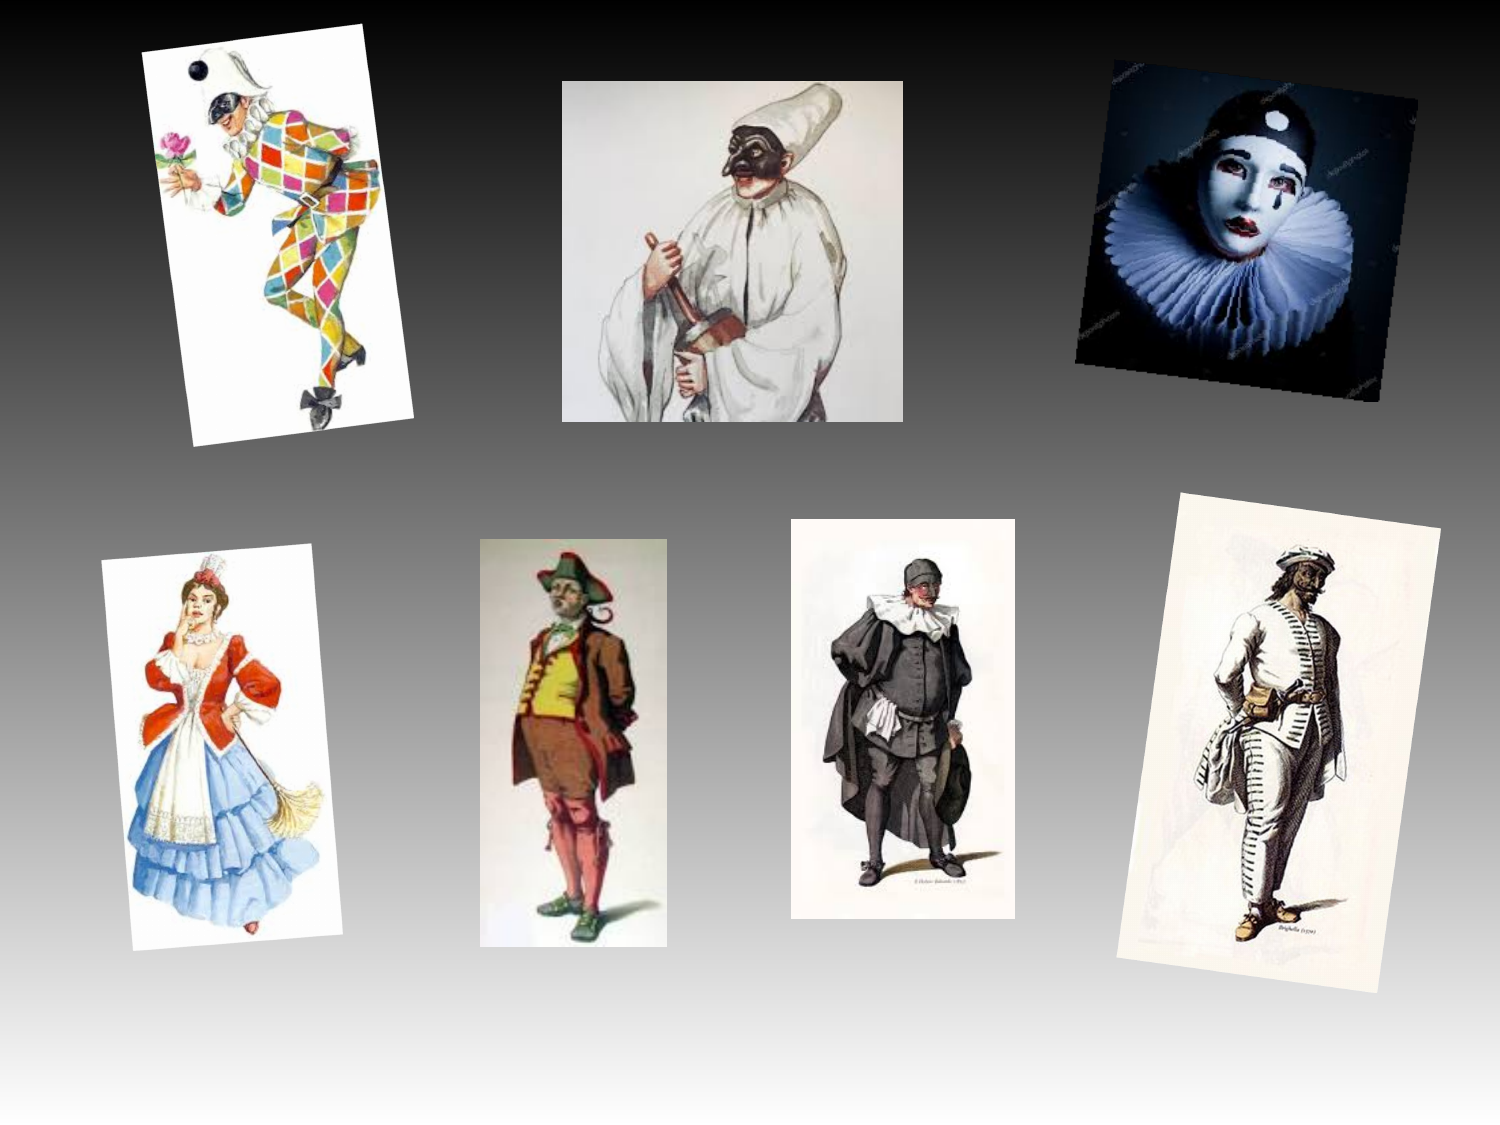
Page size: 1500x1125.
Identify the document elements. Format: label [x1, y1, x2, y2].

picture [562, 81, 903, 422]
picture [480, 539, 667, 947]
picture [101, 543, 343, 951]
picture [141, 23, 414, 447]
picture [1075, 59, 1418, 402]
picture [1116, 492, 1441, 993]
picture [791, 519, 1015, 919]
